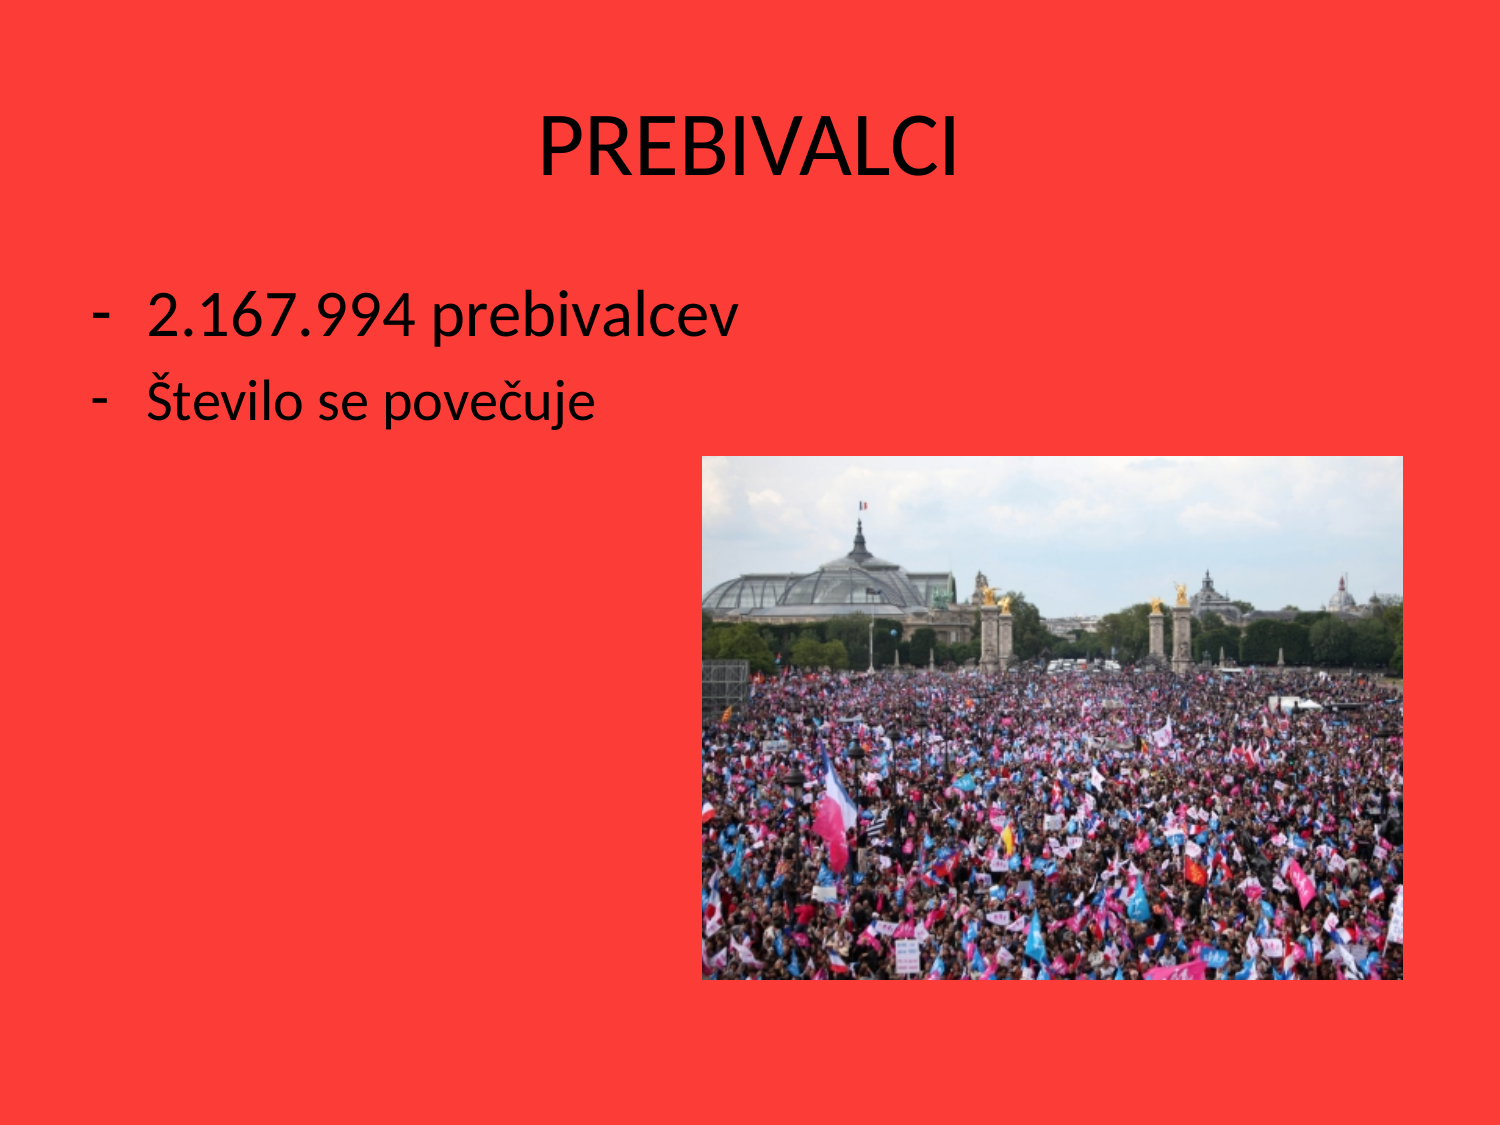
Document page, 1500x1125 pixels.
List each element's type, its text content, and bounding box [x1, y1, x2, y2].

list 2.167.994 prebivalcev Število se povečuje [75, 262, 1425, 1005]
title PREBIVALCI [75, 45, 1425, 233]
picture [702, 456, 1403, 980]
